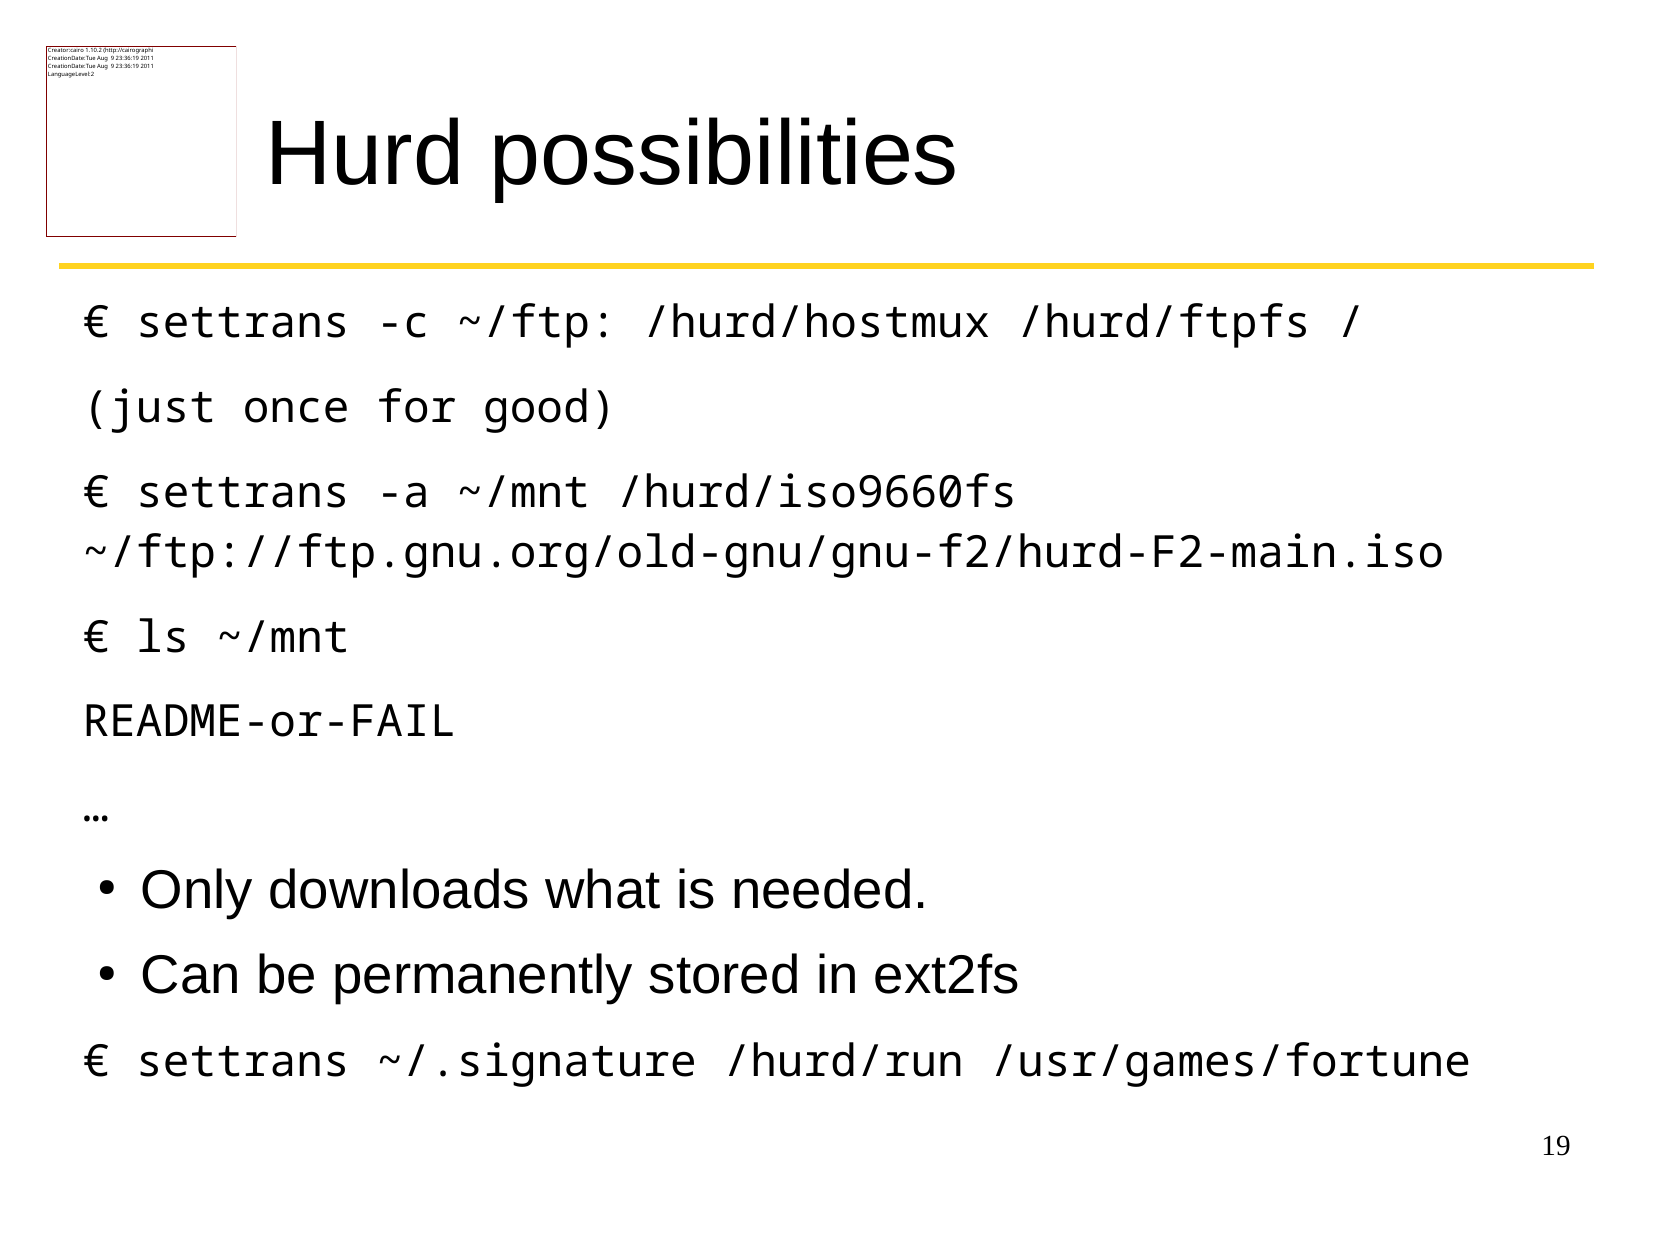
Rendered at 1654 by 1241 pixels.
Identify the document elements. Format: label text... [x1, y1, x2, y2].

title Hurd possibilities [265, 49, 1571, 257]
list € settrans -c ~/ftp: /hurd/hostmux /hurd/ftpfs / (just once for good) € settrans -a ~/mnt /hurd/iso9660fs ~/ftp://ftp.gnu.org/old-gnu/gnu-f2/hurd-F2-main.iso € ls ~/mnt README-or-FAIL … Only downloads what is needed. Can be permanently stored in ext2fs € settrans ~/.signature /hurd/run /usr/games/fortune [82, 290, 1571, 1109]
